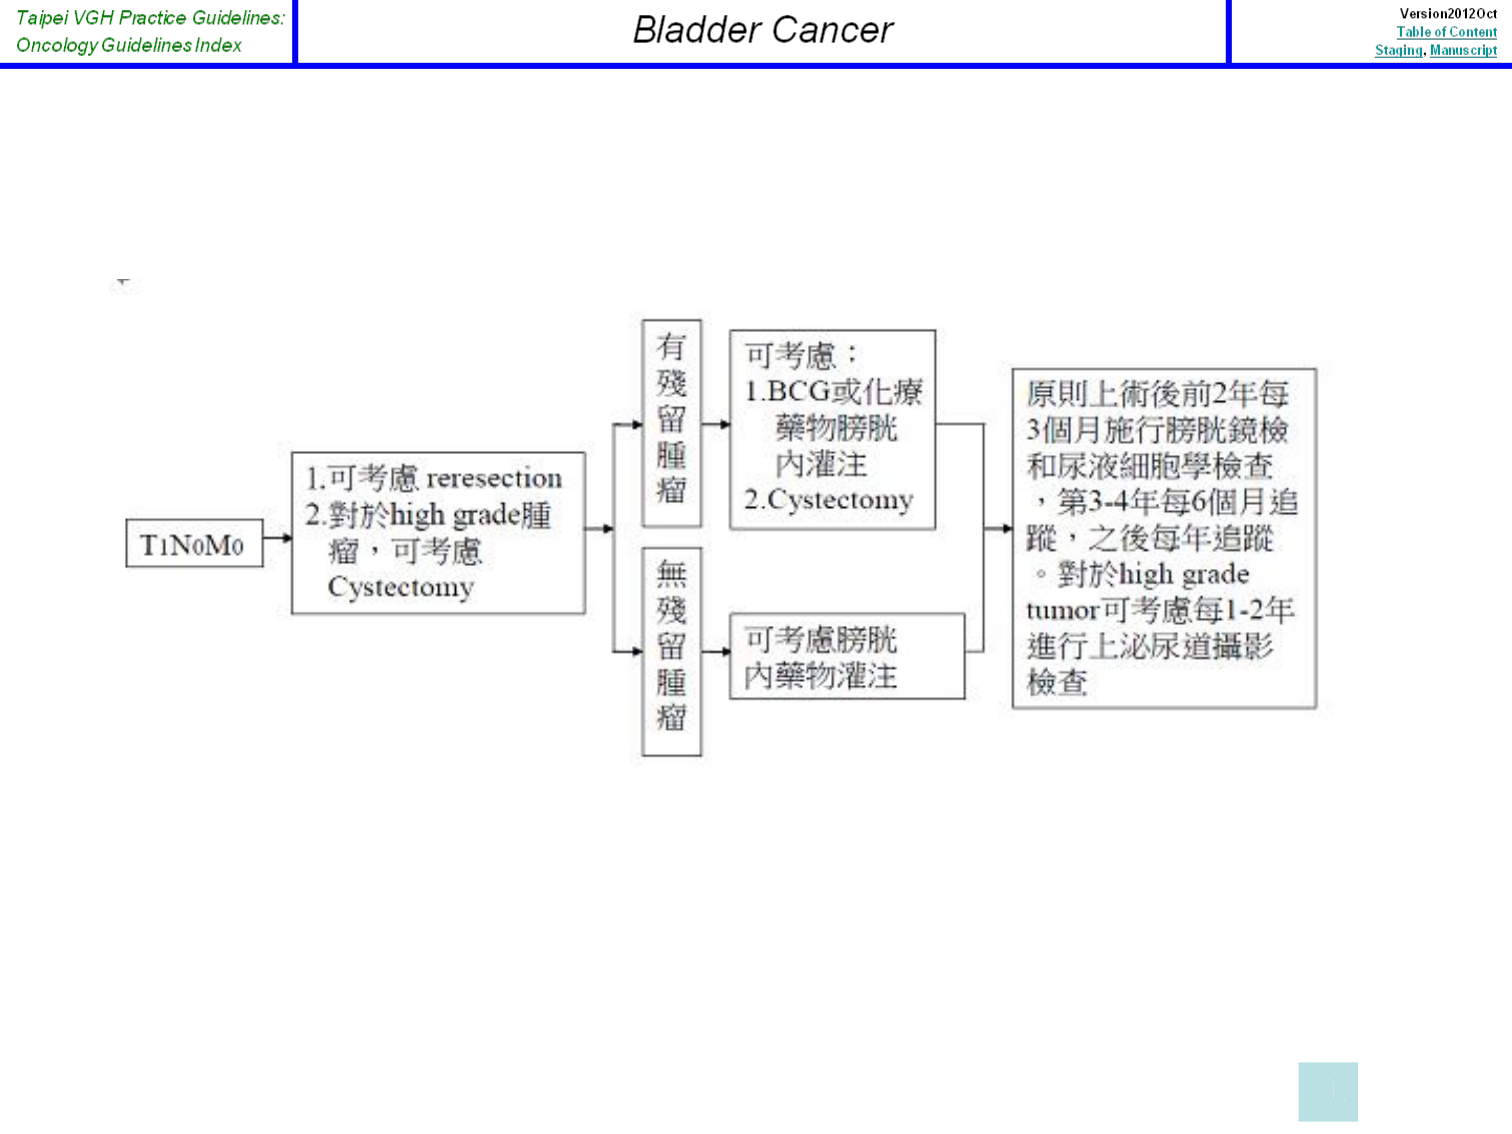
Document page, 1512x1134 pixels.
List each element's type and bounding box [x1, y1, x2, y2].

picture [59, 279, 1465, 1028]
